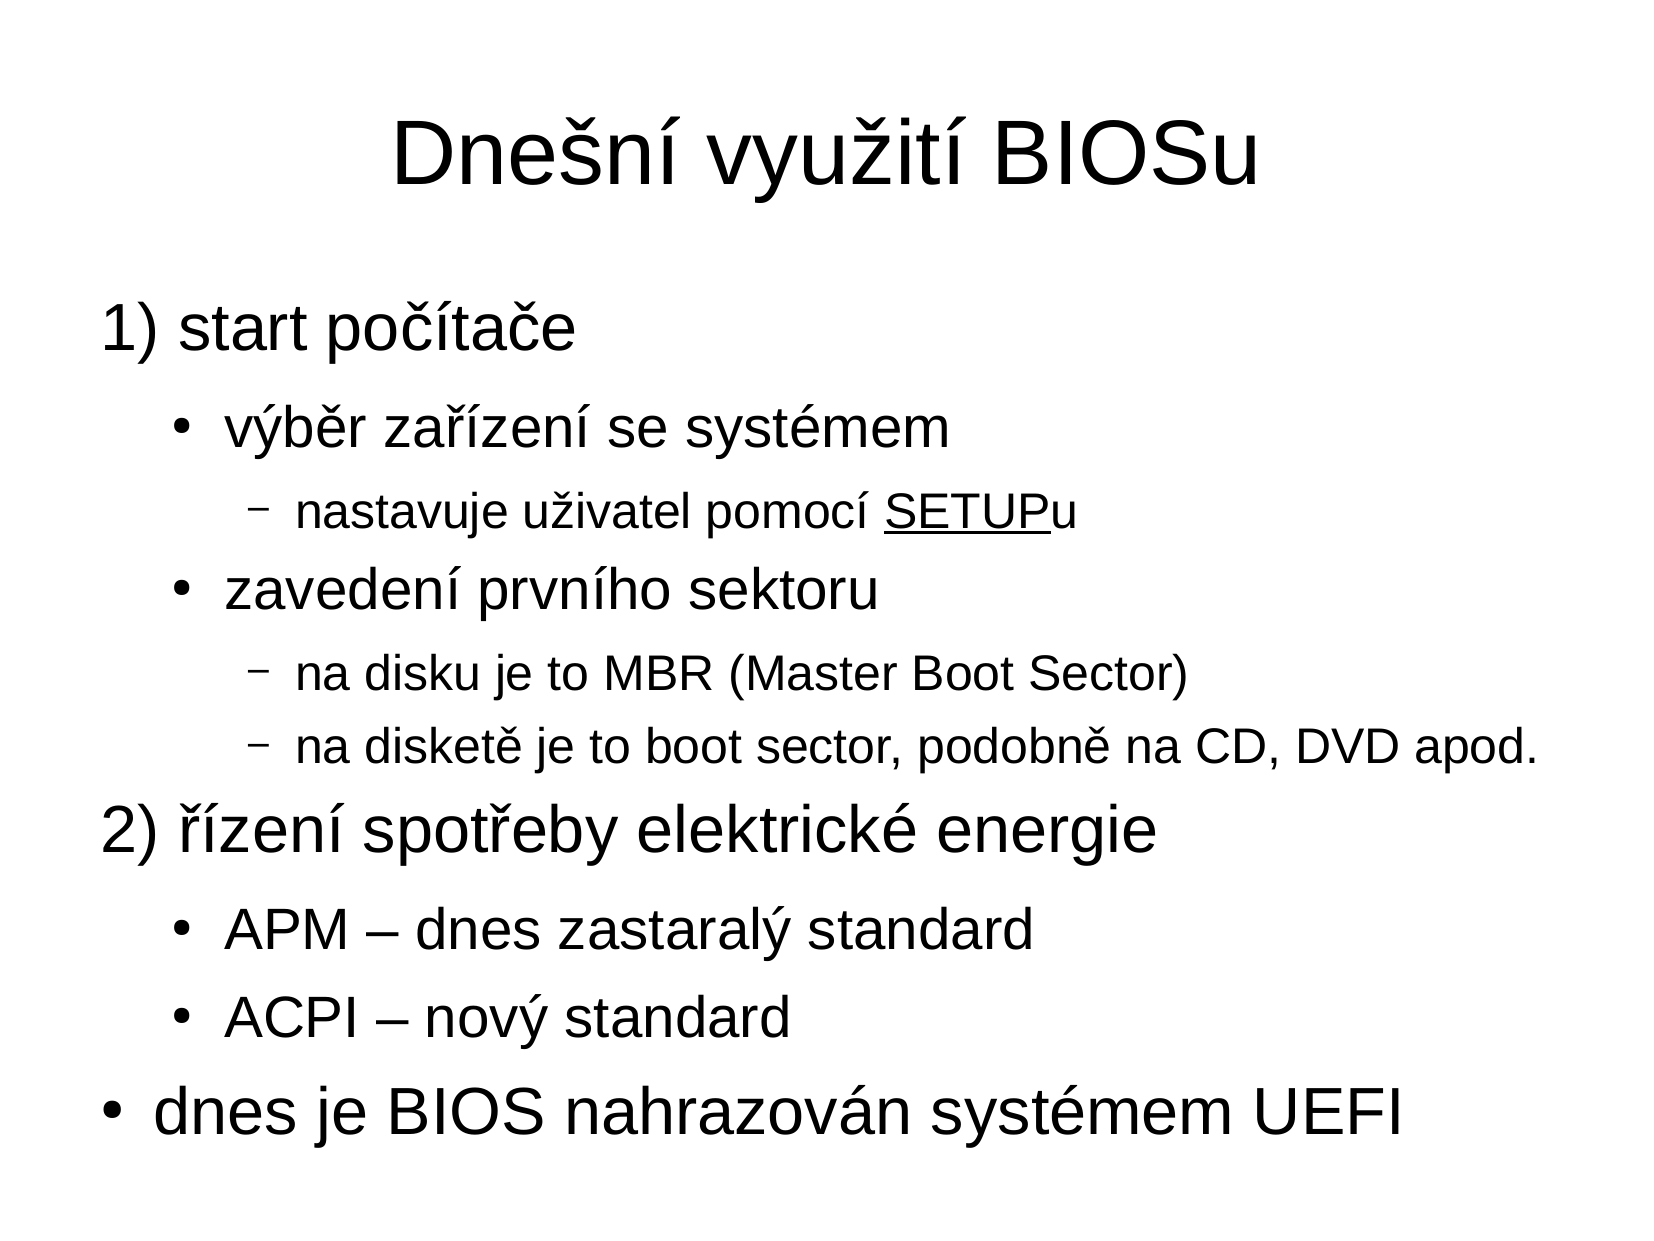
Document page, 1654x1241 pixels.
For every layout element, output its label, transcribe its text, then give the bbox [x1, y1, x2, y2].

list start počítače výběr zařízení se systémem nastavuje uživatel pomocí SETUPu zavedení prvního sektoru na disku je to MBR (Master Boot Sector) na disketě je to boot sector, podobně na CD, DVD apod. řízení spotřeby elektrické energie APM – dnes zastaralý standard ACPI – nový standard dnes je BIOS nahrazován systémem UEFI [82, 290, 1571, 1149]
title Dnešní využití BIOSu [82, 49, 1571, 257]
